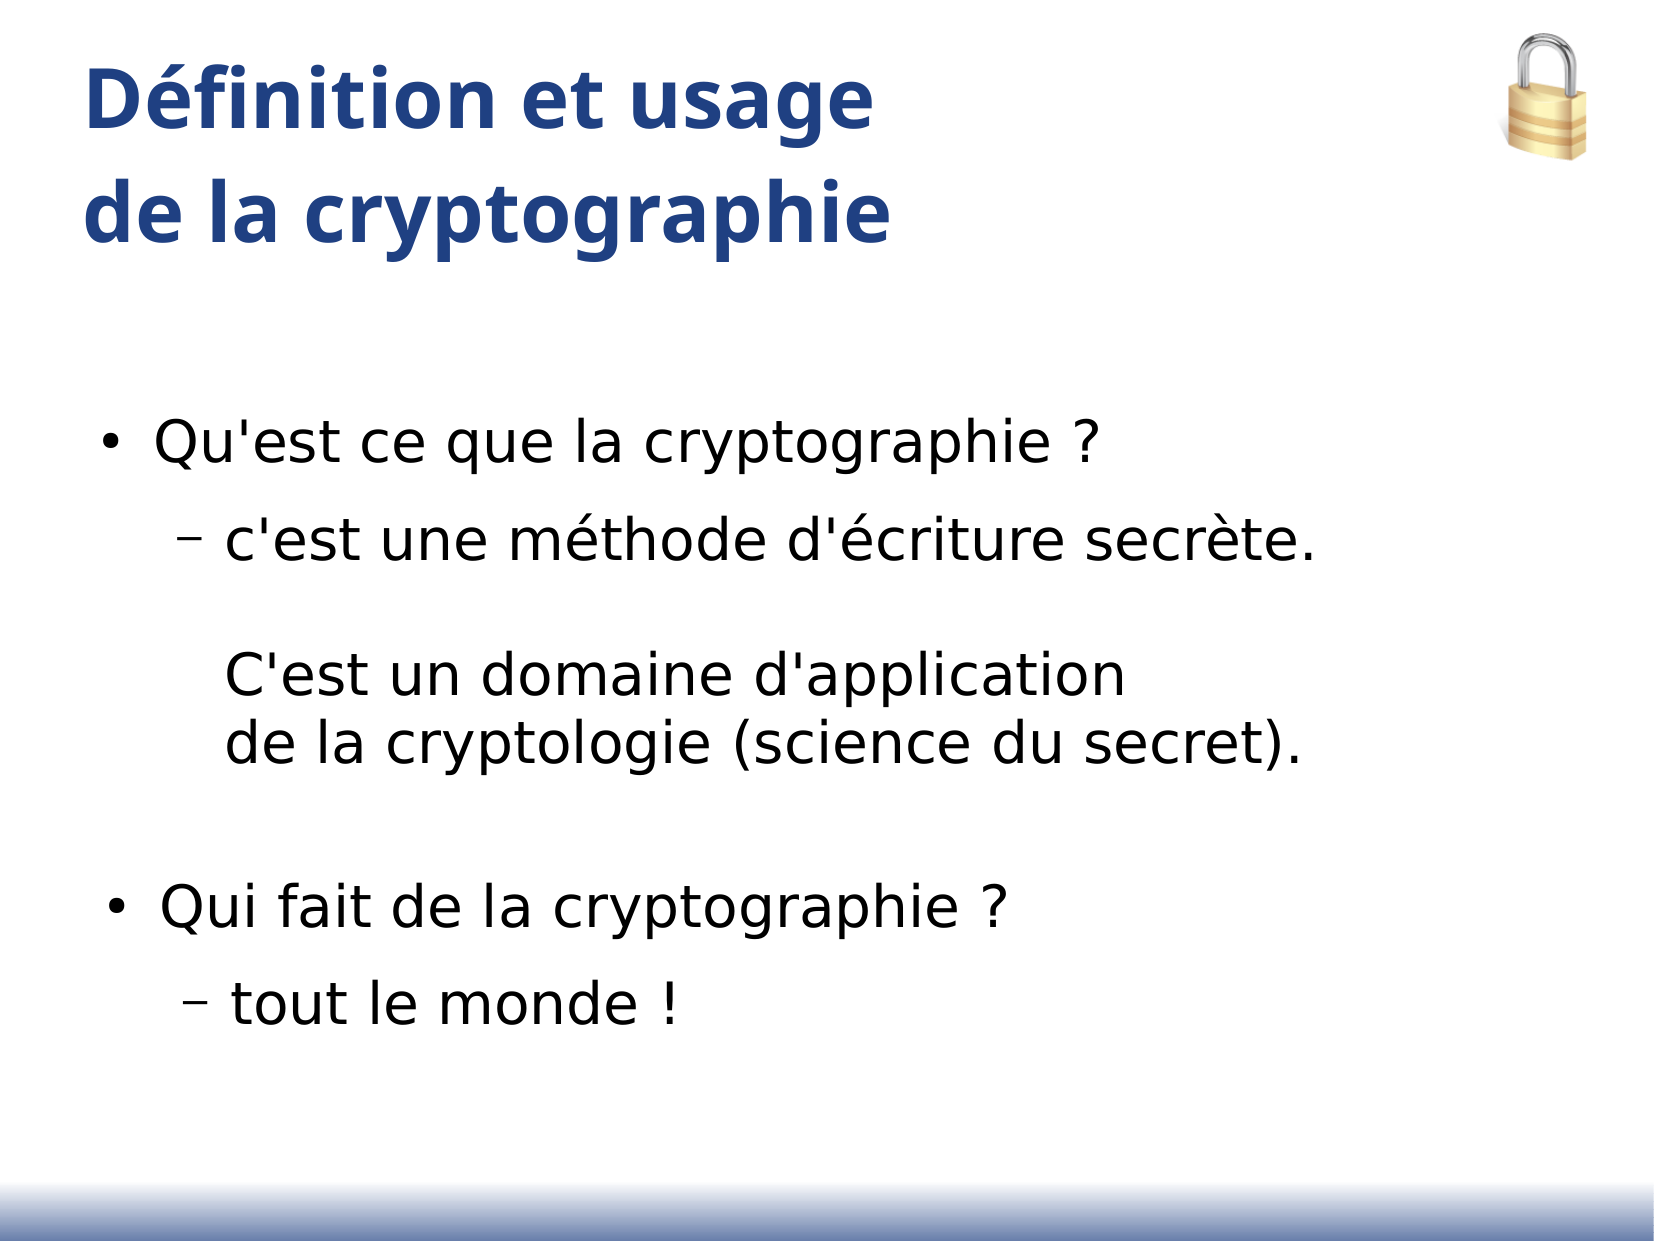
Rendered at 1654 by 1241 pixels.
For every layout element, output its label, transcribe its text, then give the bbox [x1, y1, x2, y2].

title Définition et usage de la cryptographie [82, 49, 1571, 257]
picture [1476, 29, 1613, 166]
list Qui fait de la cryptographie ? tout le monde ! [88, 813, 1577, 1099]
list Qu'est ce que la cryptographie ? c'est une méthode d'écriture secrète. C'est un domaine d'application de la cryptologie (science du secret). [82, 366, 1571, 888]
